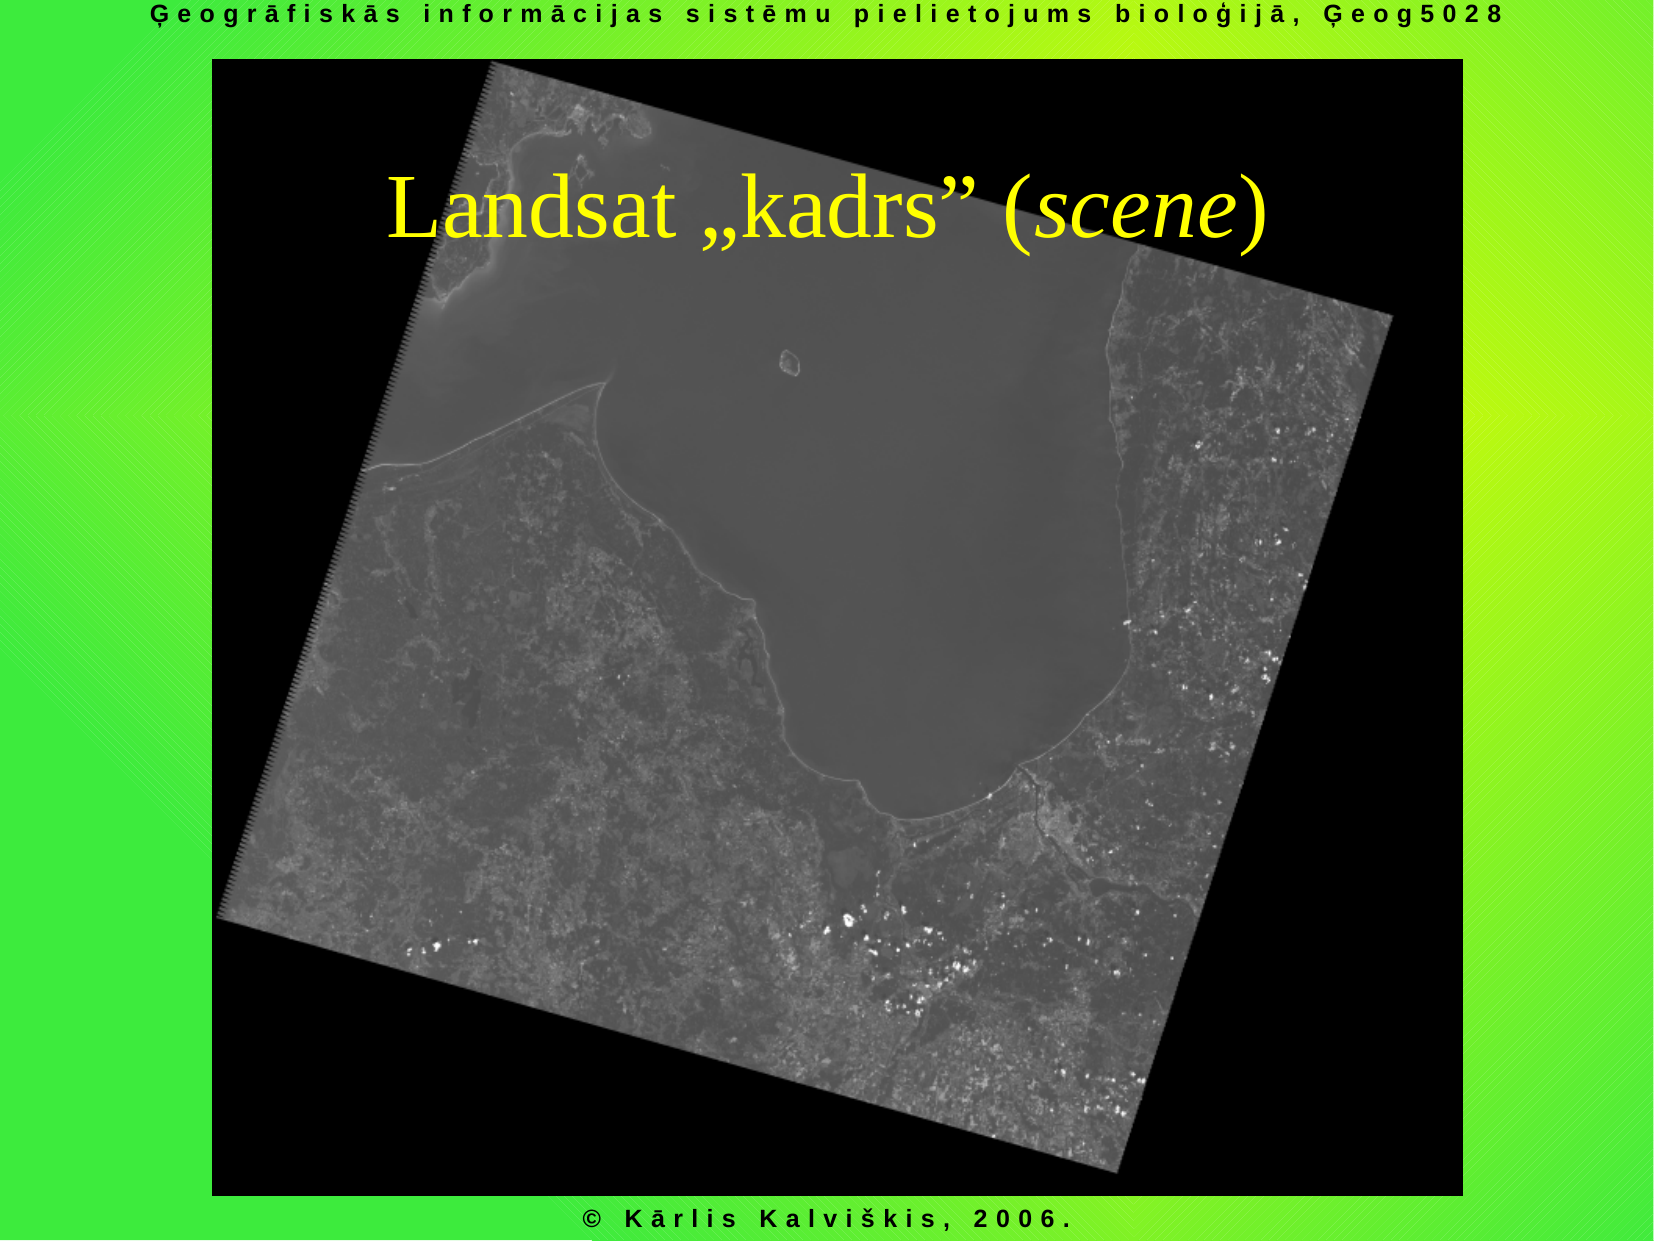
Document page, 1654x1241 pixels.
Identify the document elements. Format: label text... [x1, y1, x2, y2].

title Landsat „kadrs” (scene) [121, 102, 1534, 311]
picture [212, 59, 1463, 102]
picture [212, 311, 1463, 1196]
